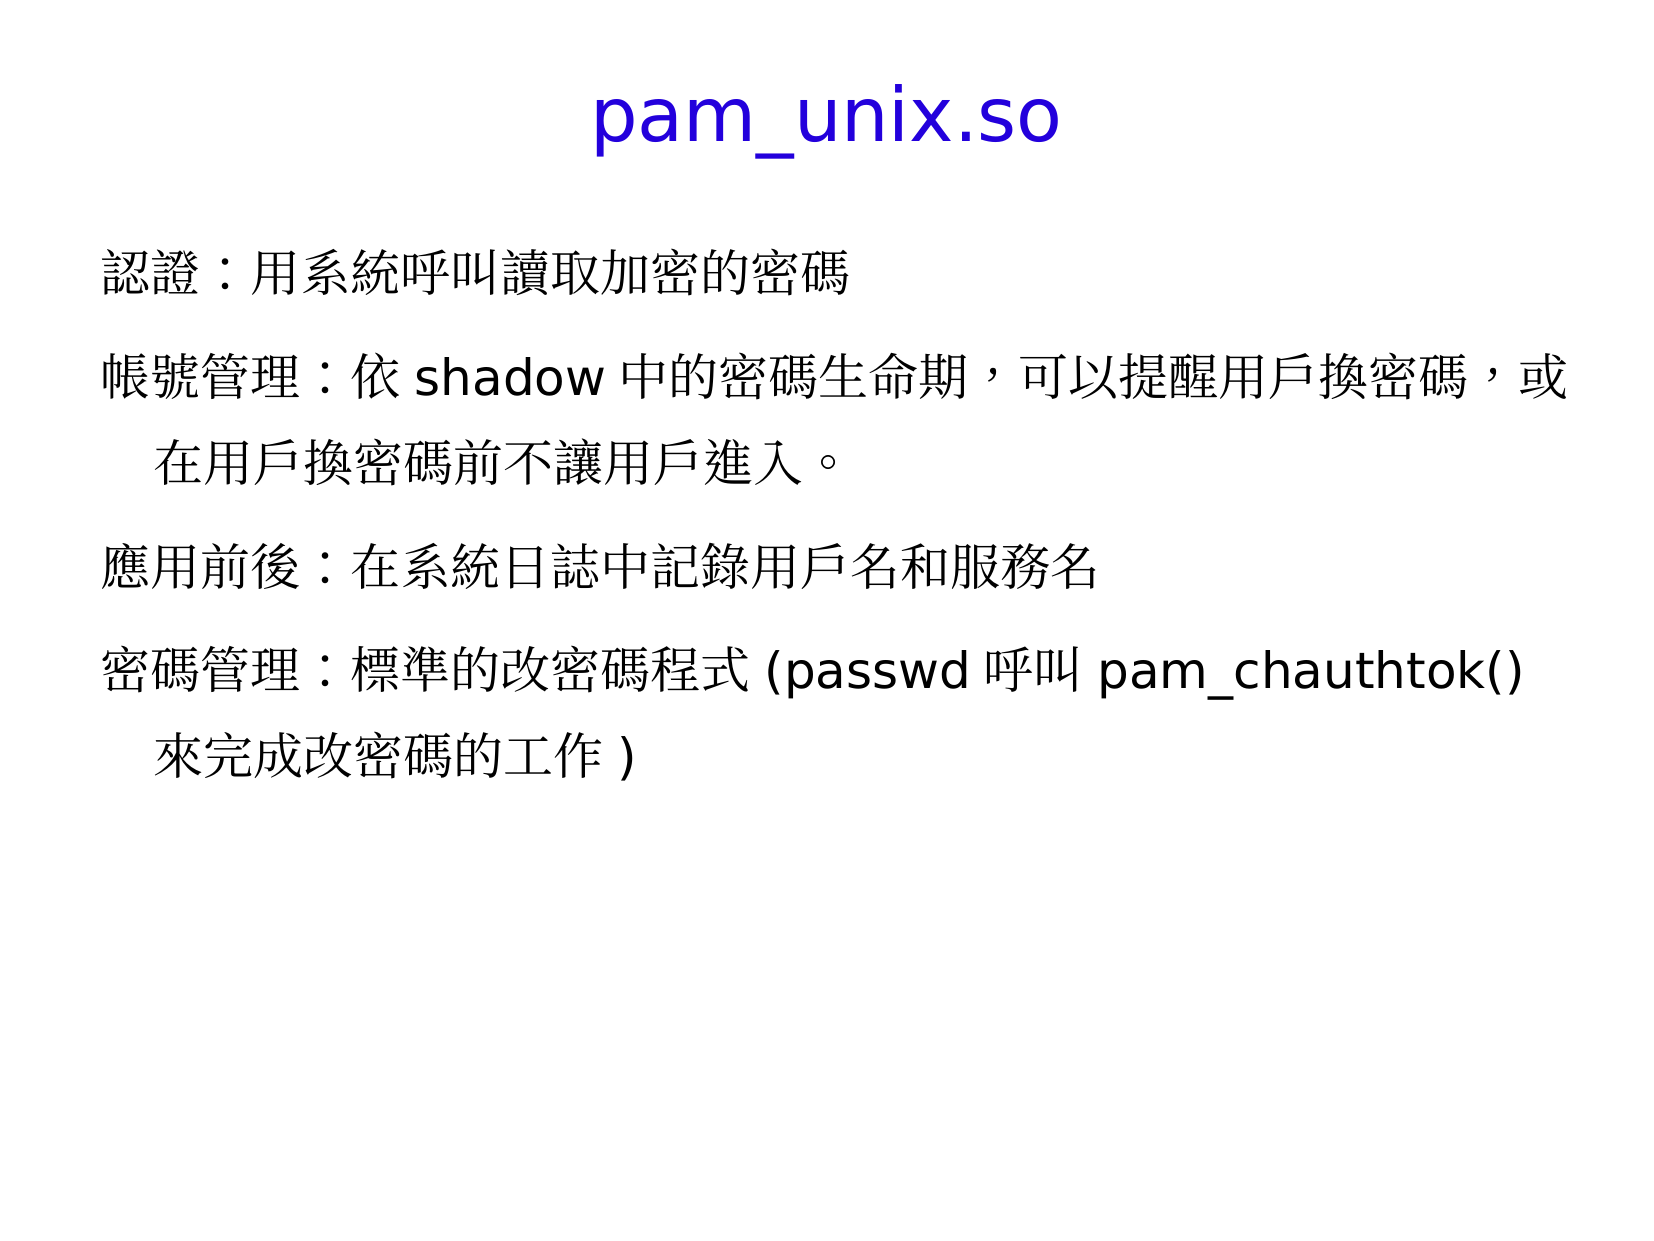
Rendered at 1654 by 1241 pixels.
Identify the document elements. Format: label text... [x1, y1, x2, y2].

title pam_unix.so [82, 49, 1571, 182]
list 認證：用系統呼叫讀取加密的密碼 帳號管理：依shadow中的密碼生命期，可以提醒用戶換密碼，或在用戶換密碼前不讓用戶進入。 應用前後：在系統日誌中記錄用戶名和服務名 密碼管理：標準的改密碼程式(passwd呼叫pam_chauthtok()來完成改密碼的工作) [82, 219, 1571, 1109]
